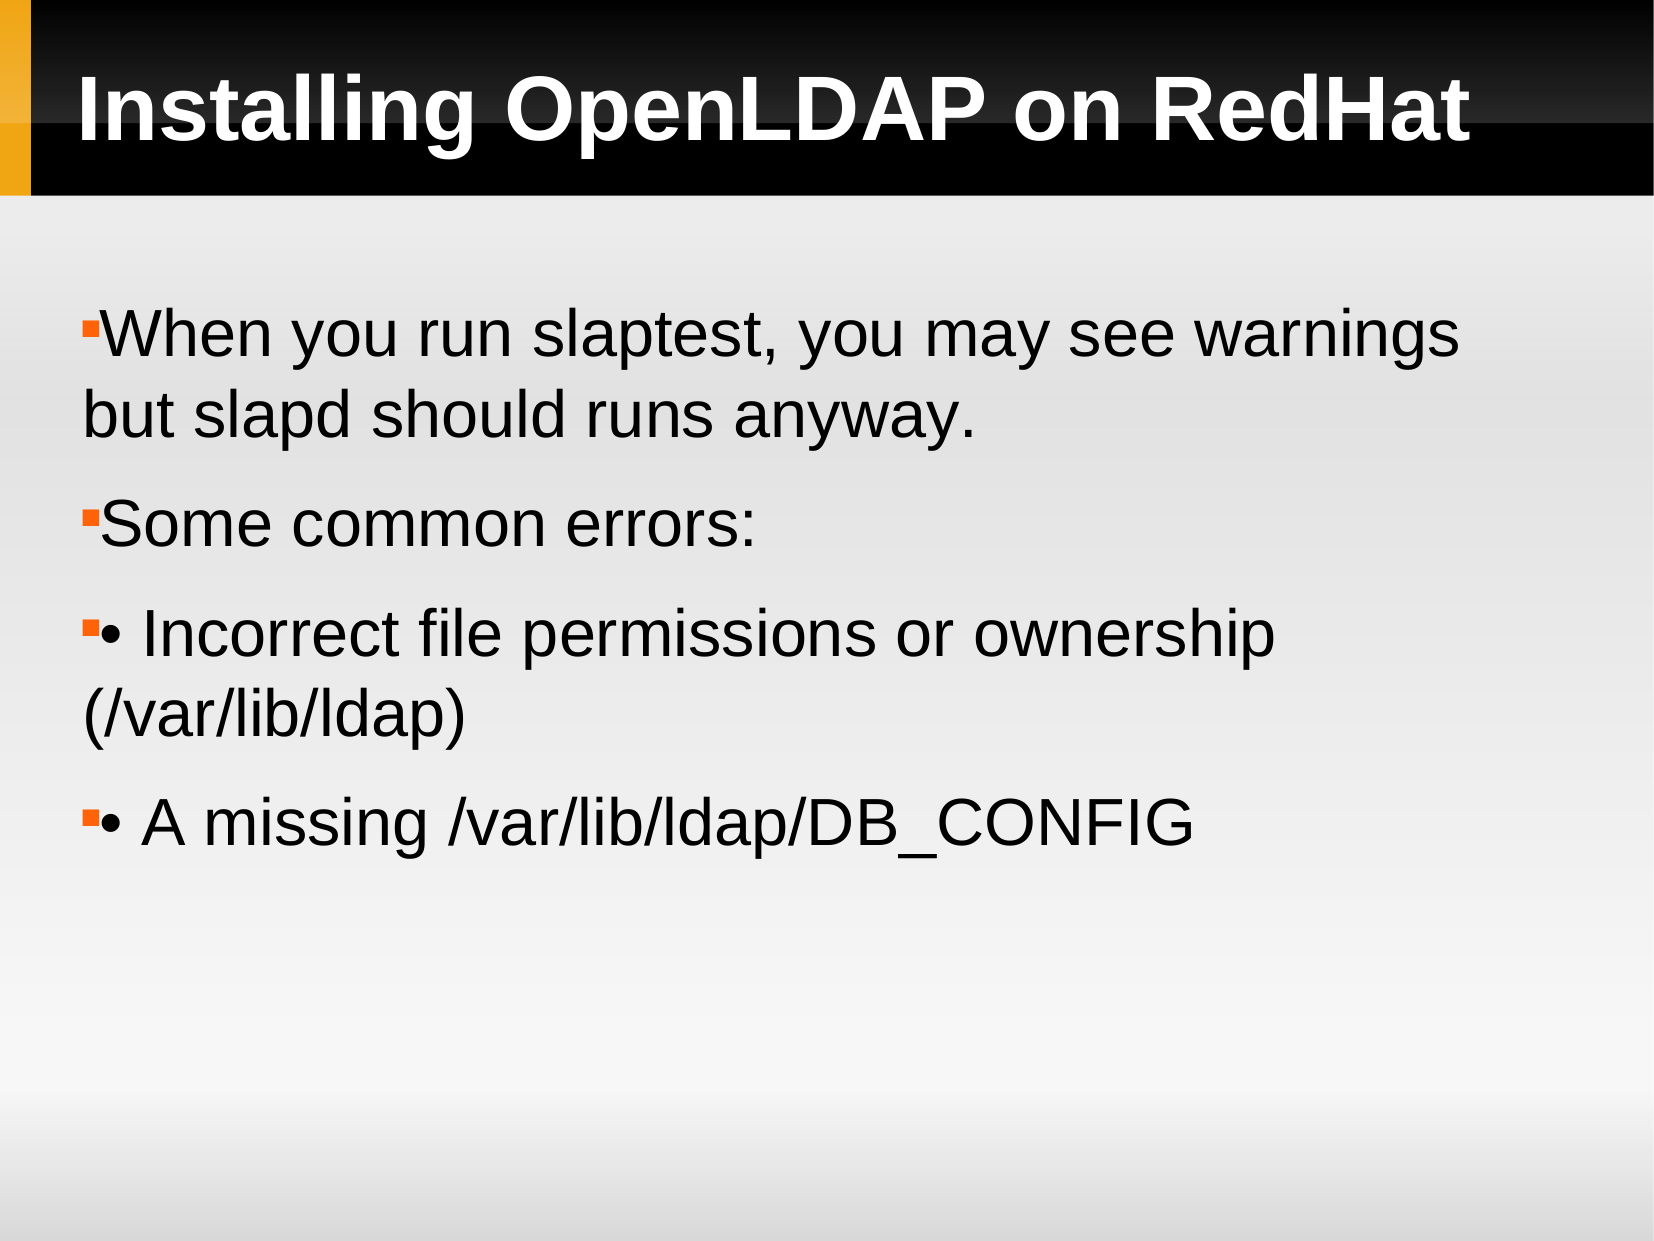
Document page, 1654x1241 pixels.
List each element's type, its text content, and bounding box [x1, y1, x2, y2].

list When you run slaptest, you may see warnings but slapd should runs anyway. Some common errors: • Incorrect file permissions or ownership (/var/lib/ldap) • A missing /var/lib/ldap/DB_CONFIG [82, 290, 1571, 1094]
title Installing OpenLDAP on RedHat [76, 7, 1565, 200]
